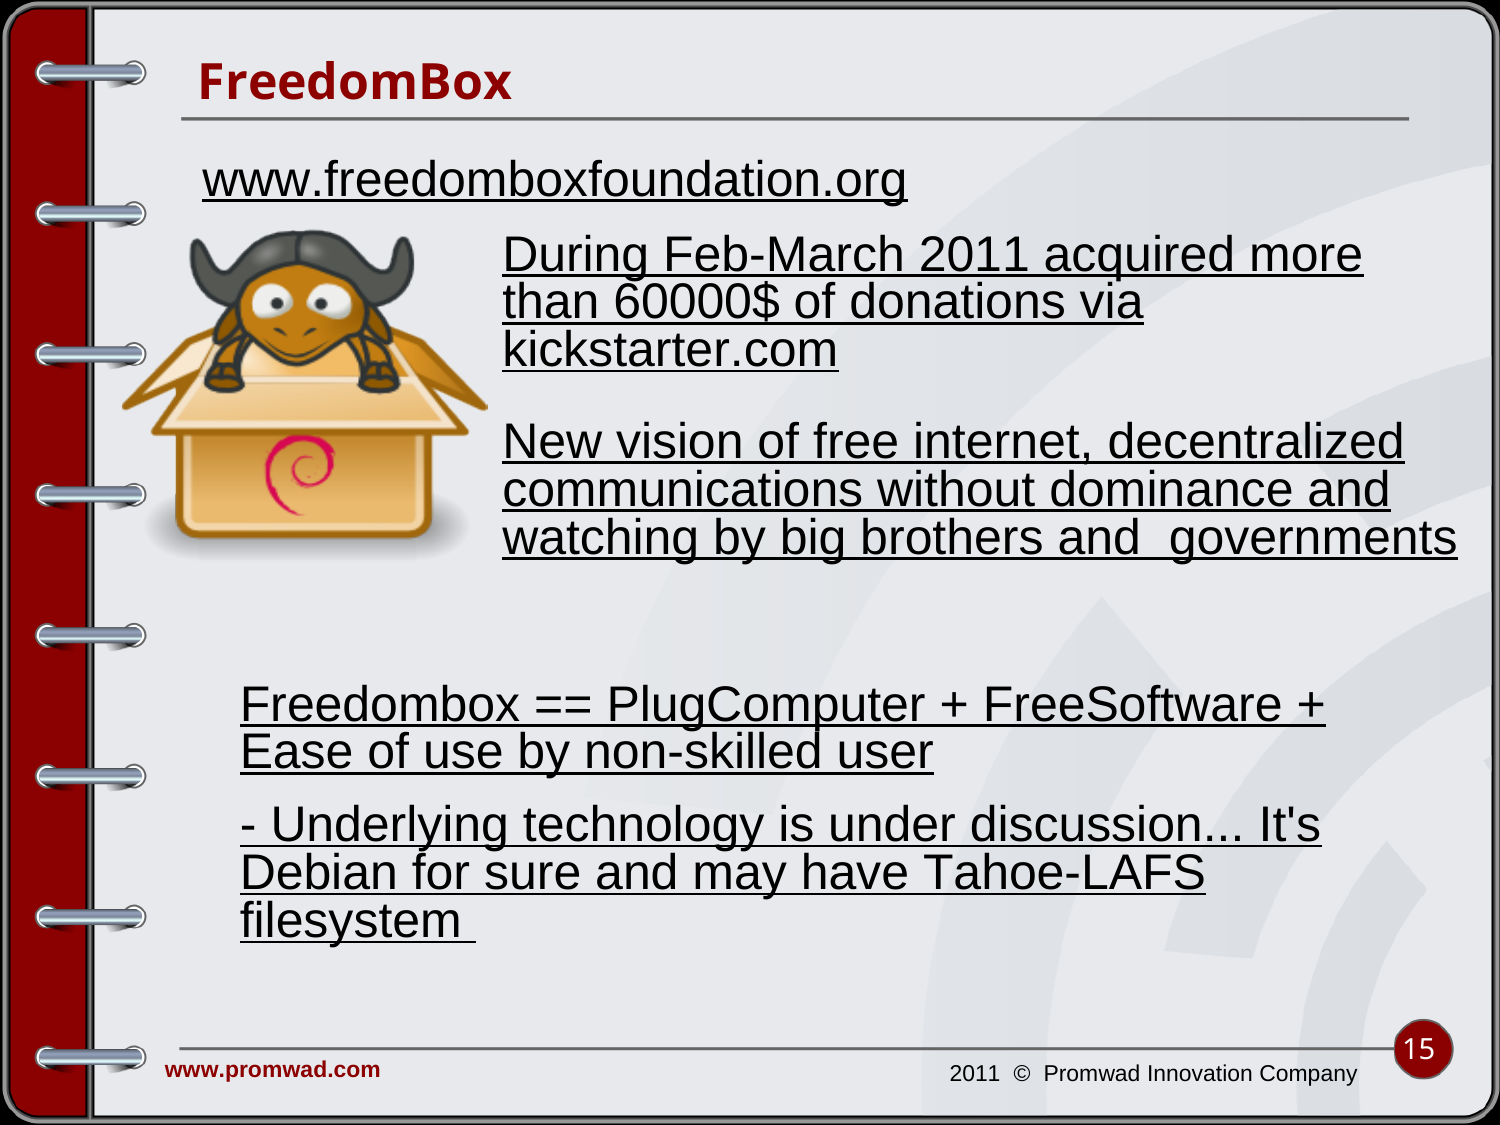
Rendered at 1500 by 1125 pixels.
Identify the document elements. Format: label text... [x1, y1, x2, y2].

text_box Freedombox == PlugComputer + FreeSoftware + Ease of use by non-skilled user - Underlying technology is under discussion... It's Debian for sure and may have Tahoe-LAFS filesystem [224, 674, 1388, 938]
text_box During Feb-March 2011 acquired more than 60000$ of donations via kickstarter.com [487, 224, 1388, 376]
text_box New vision of free internet, decentralized communications without dominance and watching by big brothers and governments [487, 412, 1500, 675]
text_box www.freedomboxfoundation.org [187, 149, 1463, 225]
text_box FreedomBox [183, 45, 1400, 114]
text_box 2011 © Promwad Innovation Company [634, 1051, 1373, 1095]
text_box www.promwad.com [150, 1046, 405, 1090]
text_box <number> [1332, 1023, 1500, 1079]
picture [0, 0, 1500, 1125]
